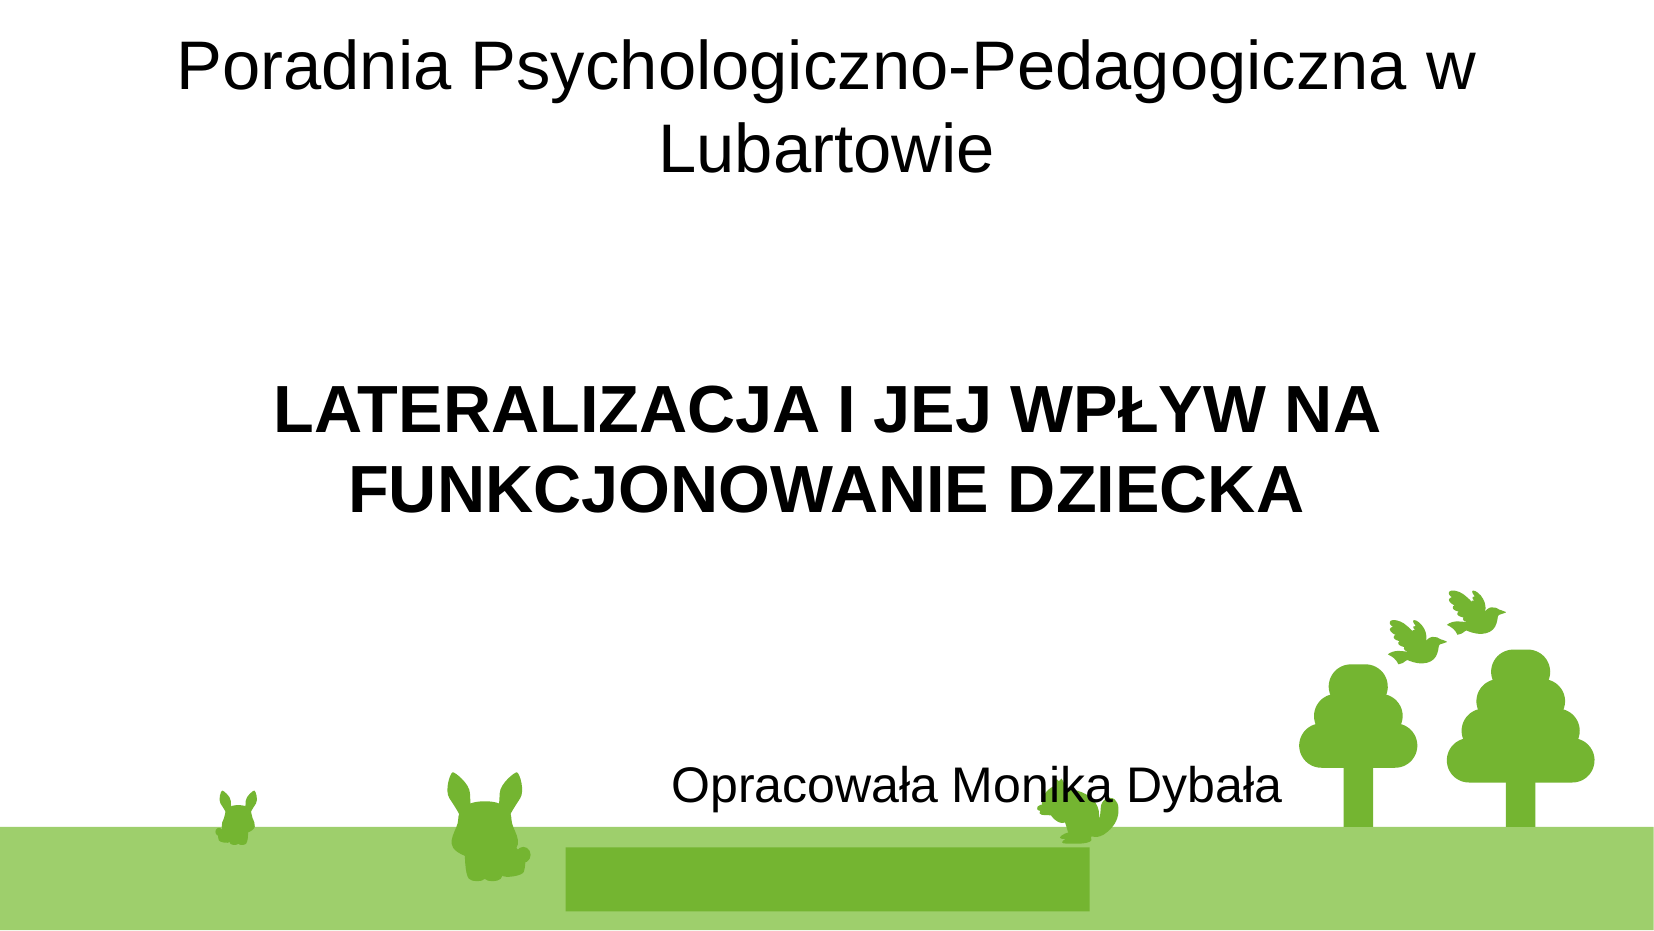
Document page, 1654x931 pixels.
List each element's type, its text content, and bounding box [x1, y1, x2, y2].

text_box [565, 847, 1090, 912]
list LATERALIZACJA I JEJ WPŁYW NA FUNKCJONOWANIE DZIECKA Opracowała Monika Dybała [88, 156, 1565, 818]
title Poradnia Psychologiczno-Pedagogiczna w Lubartowie [88, 29, 1565, 156]
